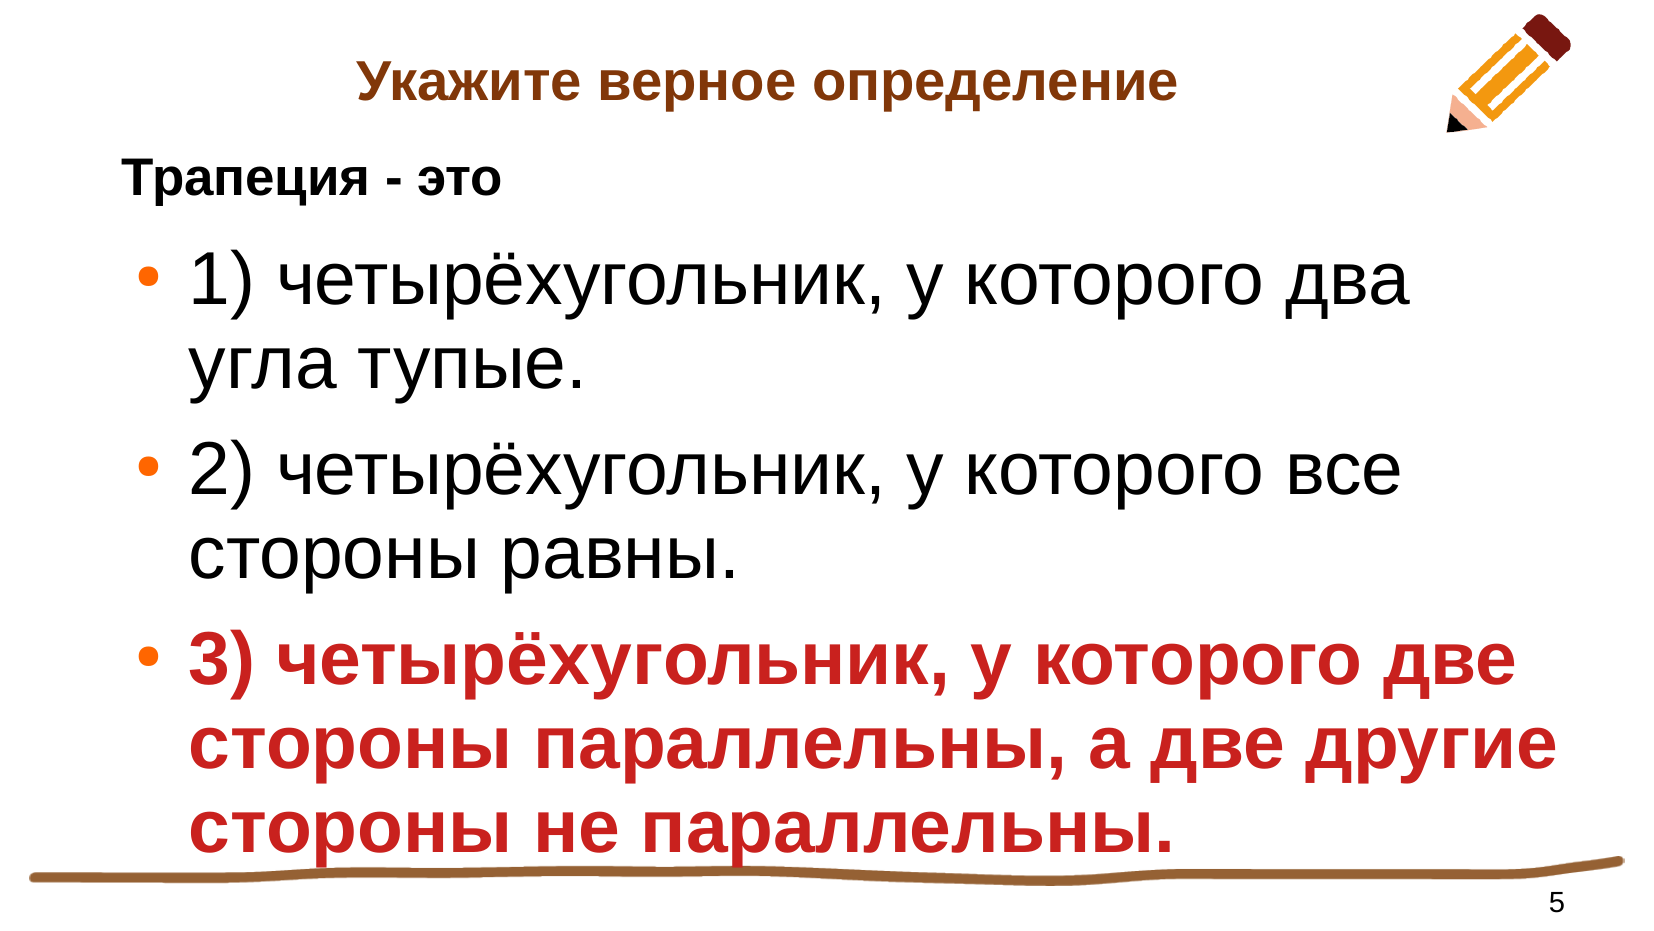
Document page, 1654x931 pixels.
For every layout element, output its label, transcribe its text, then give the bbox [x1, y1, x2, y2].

picture [1565, 856, 1625, 886]
picture [29, 856, 117, 886]
title Укажите верное определение [88, 29, 1447, 133]
list Трапеция - это [88, 147, 1004, 207]
list 1) четырёхугольник, у которого два угла тупые. 2) четырёхугольник, у которого все стороны равны. 3) четырёхугольник, у которого две стороны параллельны, а две другие стороны не параллельны. [117, 236, 1565, 886]
picture [1446, 14, 1571, 133]
